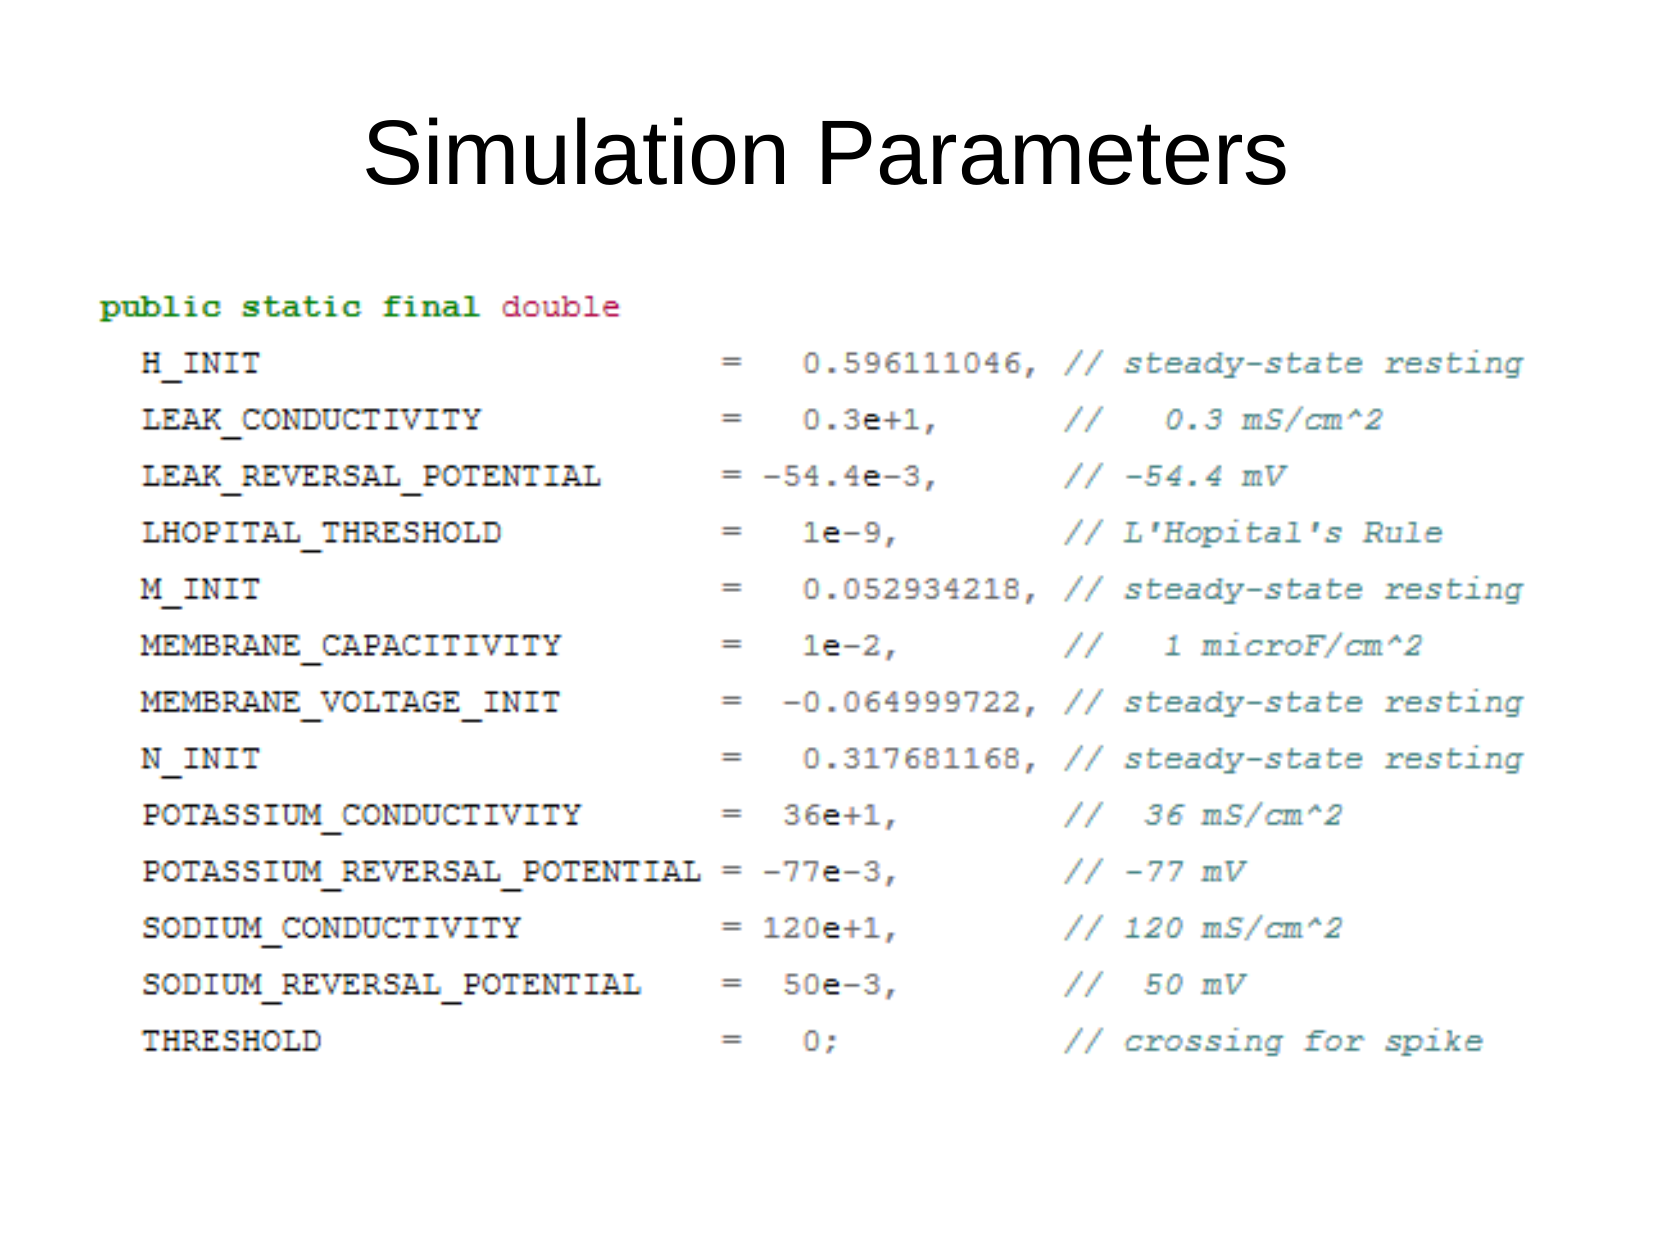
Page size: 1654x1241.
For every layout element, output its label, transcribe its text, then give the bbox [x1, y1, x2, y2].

title Simulation Parameters [82, 49, 1571, 257]
picture [70, 271, 1571, 1085]
